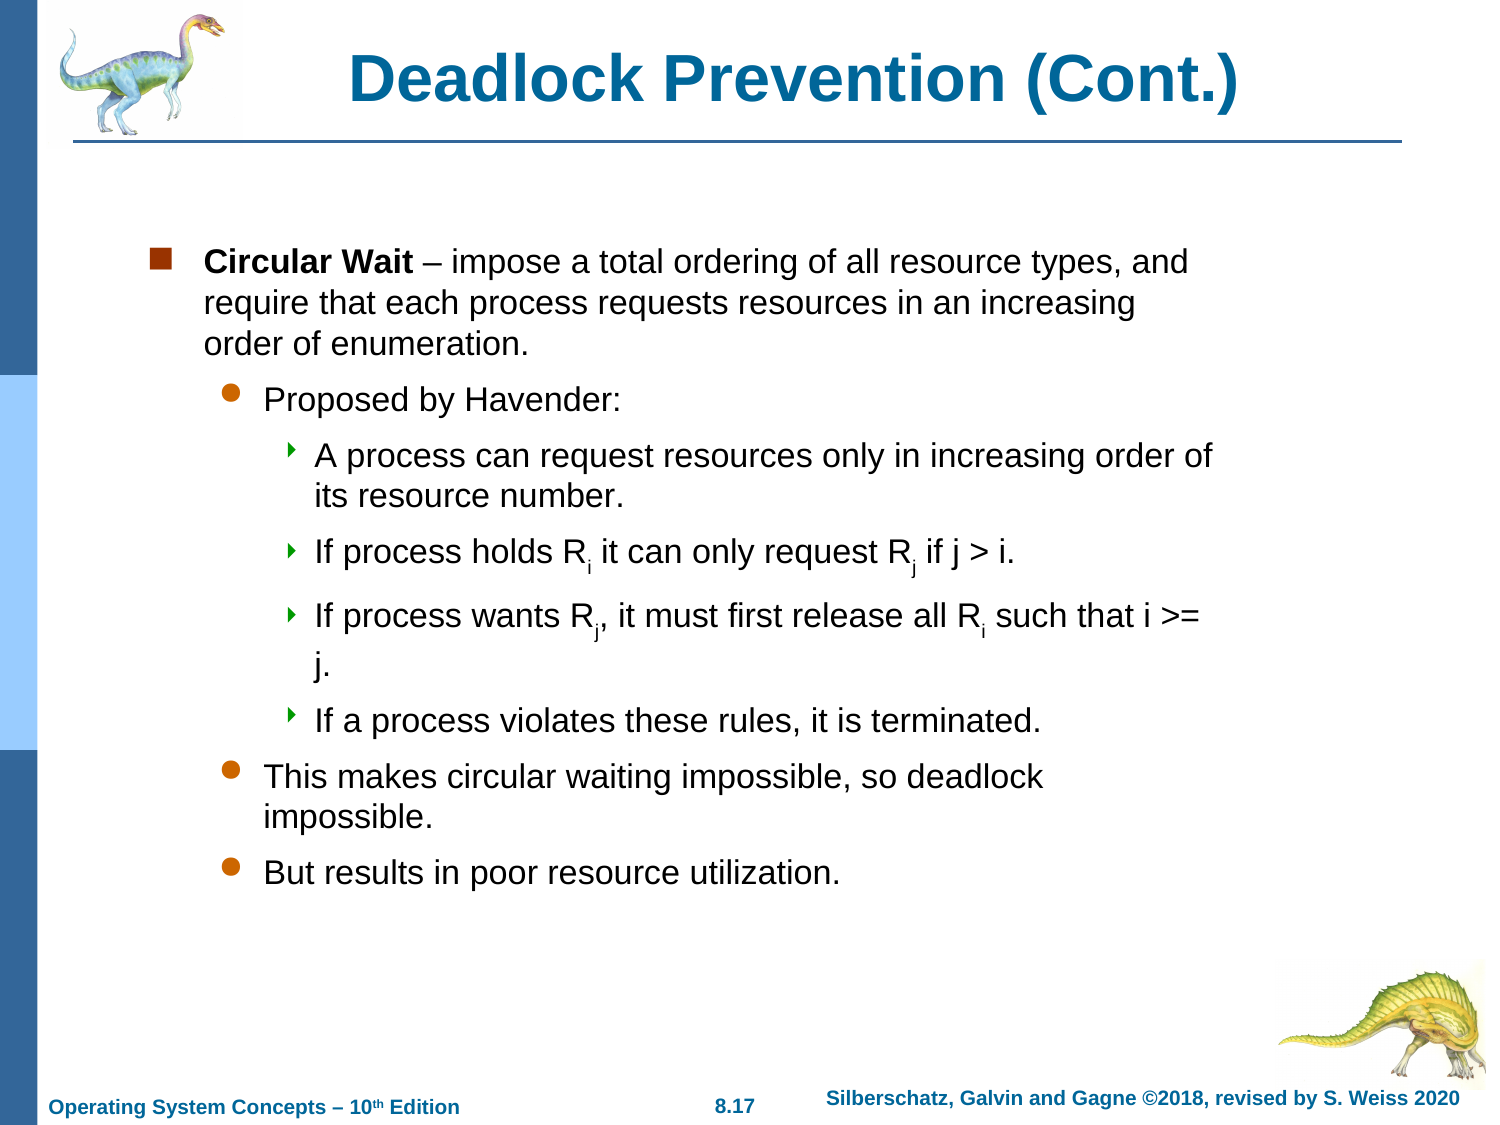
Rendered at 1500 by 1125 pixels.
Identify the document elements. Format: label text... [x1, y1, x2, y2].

list Circular Wait – impose a total ordering of all resource types, and require that each process requests resources in an increasing order of enumeration. Proposed by Havender: A process can request resources only in increasing order of its resource number. If process holds Ri it can only request Rj if j > i. If process wants Rj, it must first release all Ri such that i >= j. If a process violates these rules, it is terminated. This makes circular waiting impossible, so deadlock impossible. But results in poor resource utilization. [137, 176, 1238, 906]
title Deadlock Prevention (Cont.) [164, 27, 1425, 122]
picture [1275, 959, 1486, 1095]
picture [46, 0, 243, 149]
